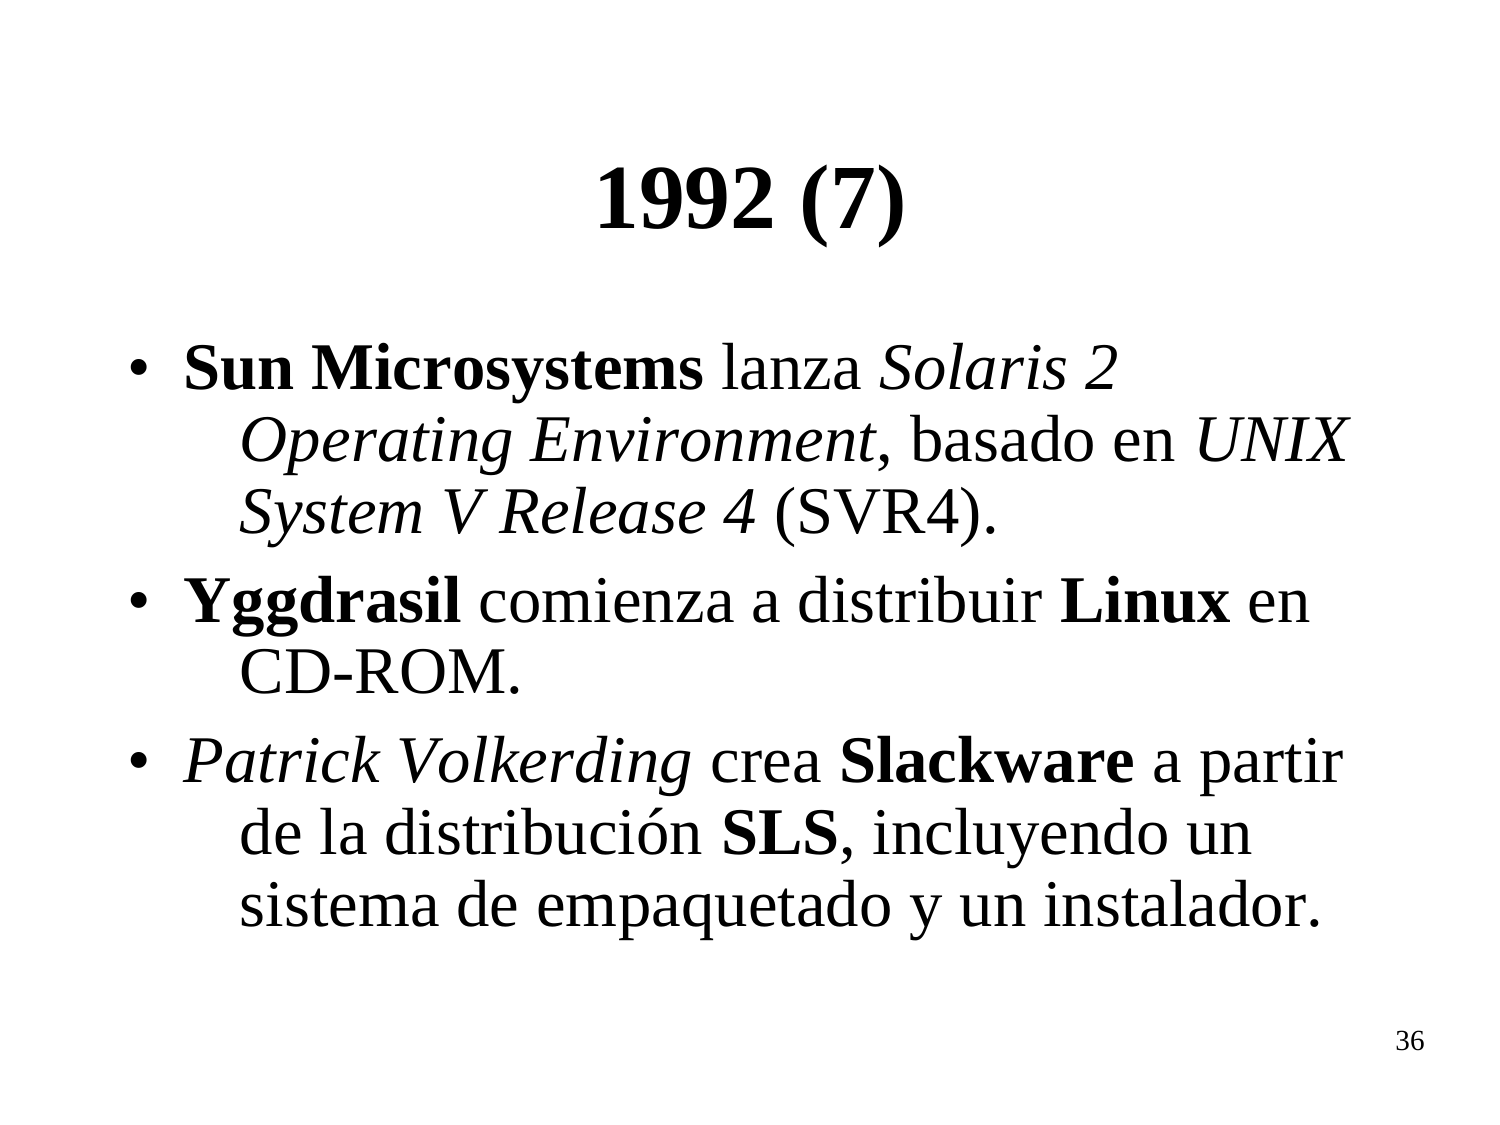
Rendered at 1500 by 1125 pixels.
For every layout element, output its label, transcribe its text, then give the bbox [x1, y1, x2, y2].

title 1992 (7) [112, 99, 1388, 288]
list Sun Microsystems lanza Solaris 2 Operating Environment, basado en UNIX System V Release 4 (SVR4). Yggdrasil comienza a distribuir Linux en CD-ROM. Patrick Volkerding crea Slackware a partir de la distribución SLS, incluyendo un sistema de empaquetado y un instalador. [112, 324, 1388, 1000]
